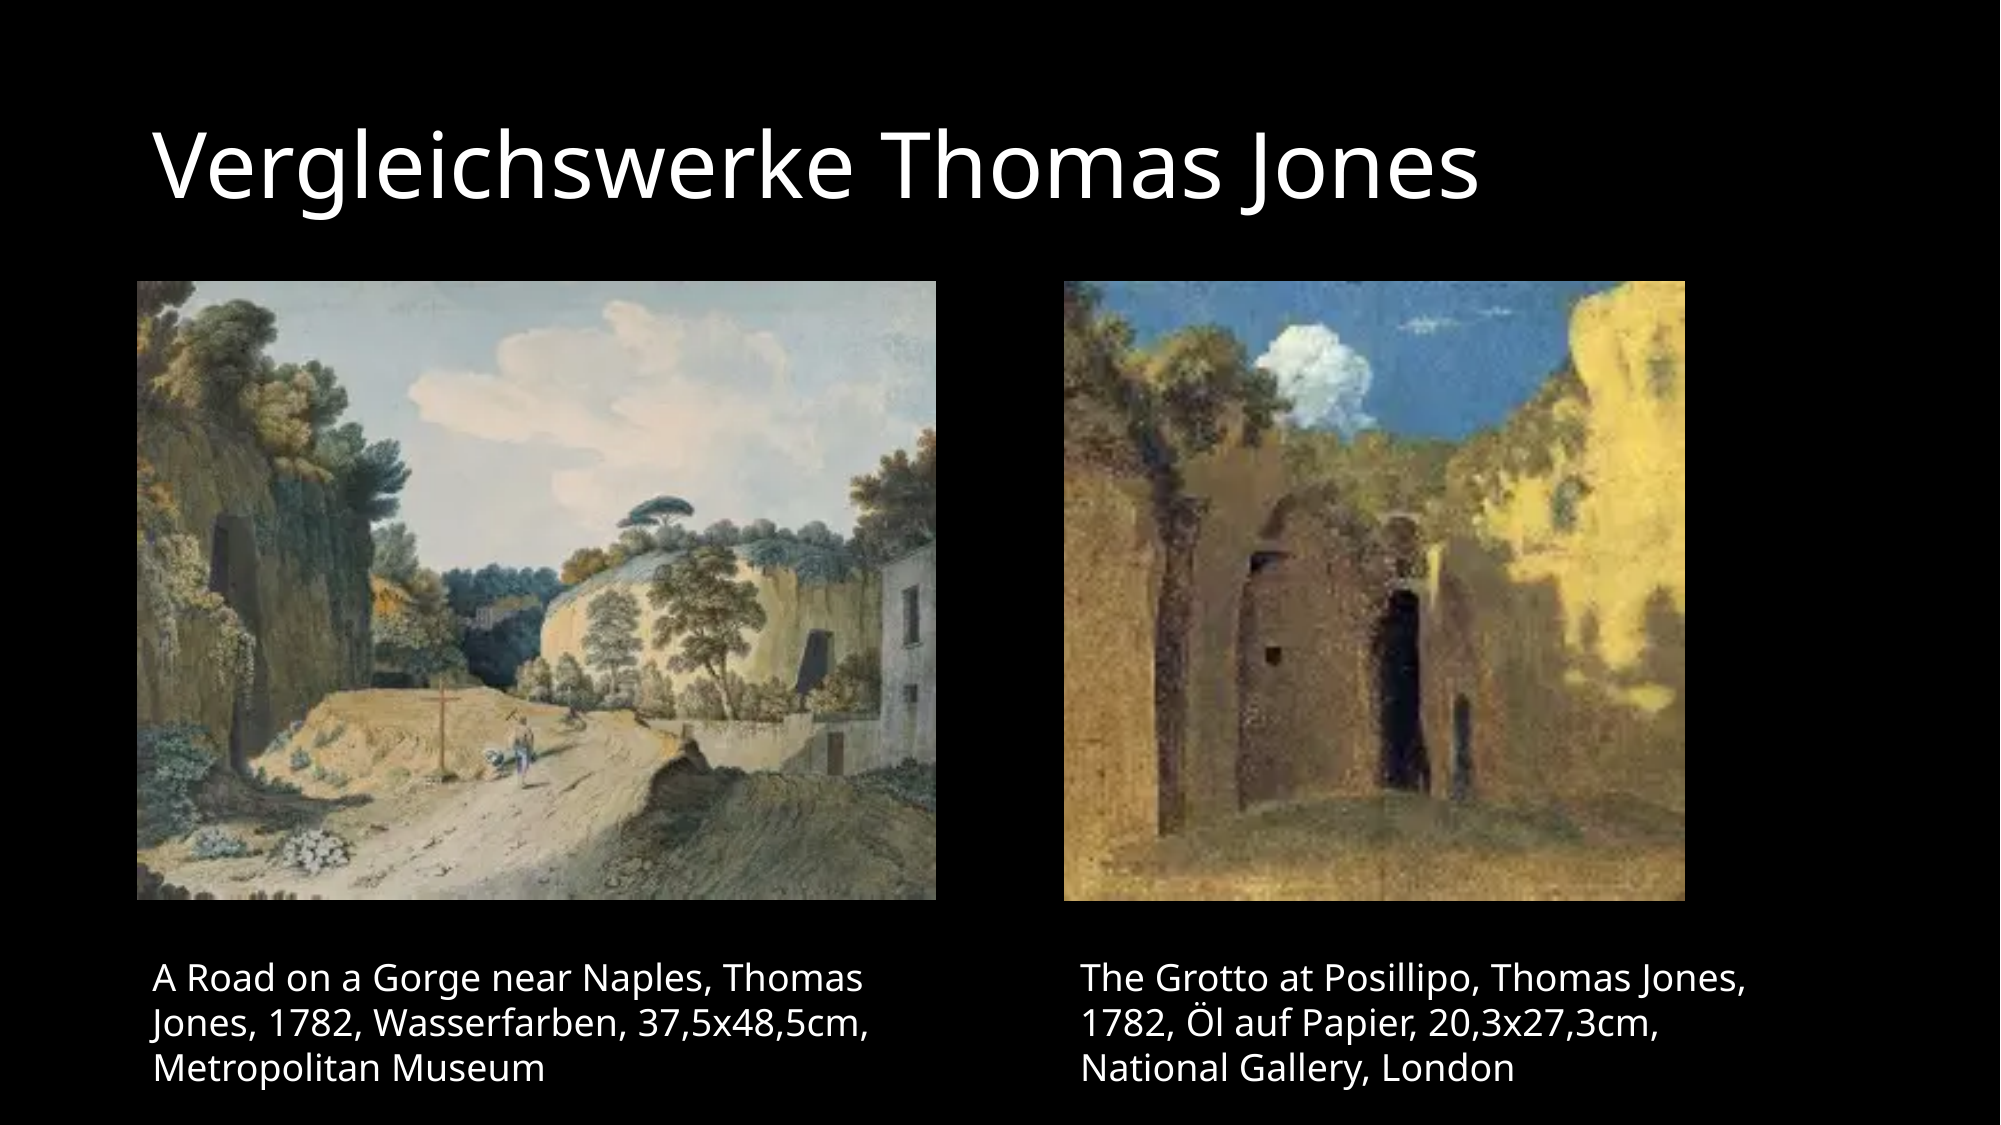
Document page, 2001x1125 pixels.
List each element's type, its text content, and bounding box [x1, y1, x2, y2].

picture [137, 281, 936, 901]
title Vergleichswerke Thomas Jones [137, 59, 1863, 278]
text_box A Road on a Gorge near Naples, Thomas Jones, 1782, Wasserfarben, 37,5x48,5cm, Metropolitan Museum [137, 946, 936, 1098]
text_box The Grotto at Posillipo, Thomas Jones, 1782, Öl auf Papier, 20,3x27,3cm, National Gallery, London [1064, 946, 1827, 1098]
picture [1064, 281, 1685, 901]
